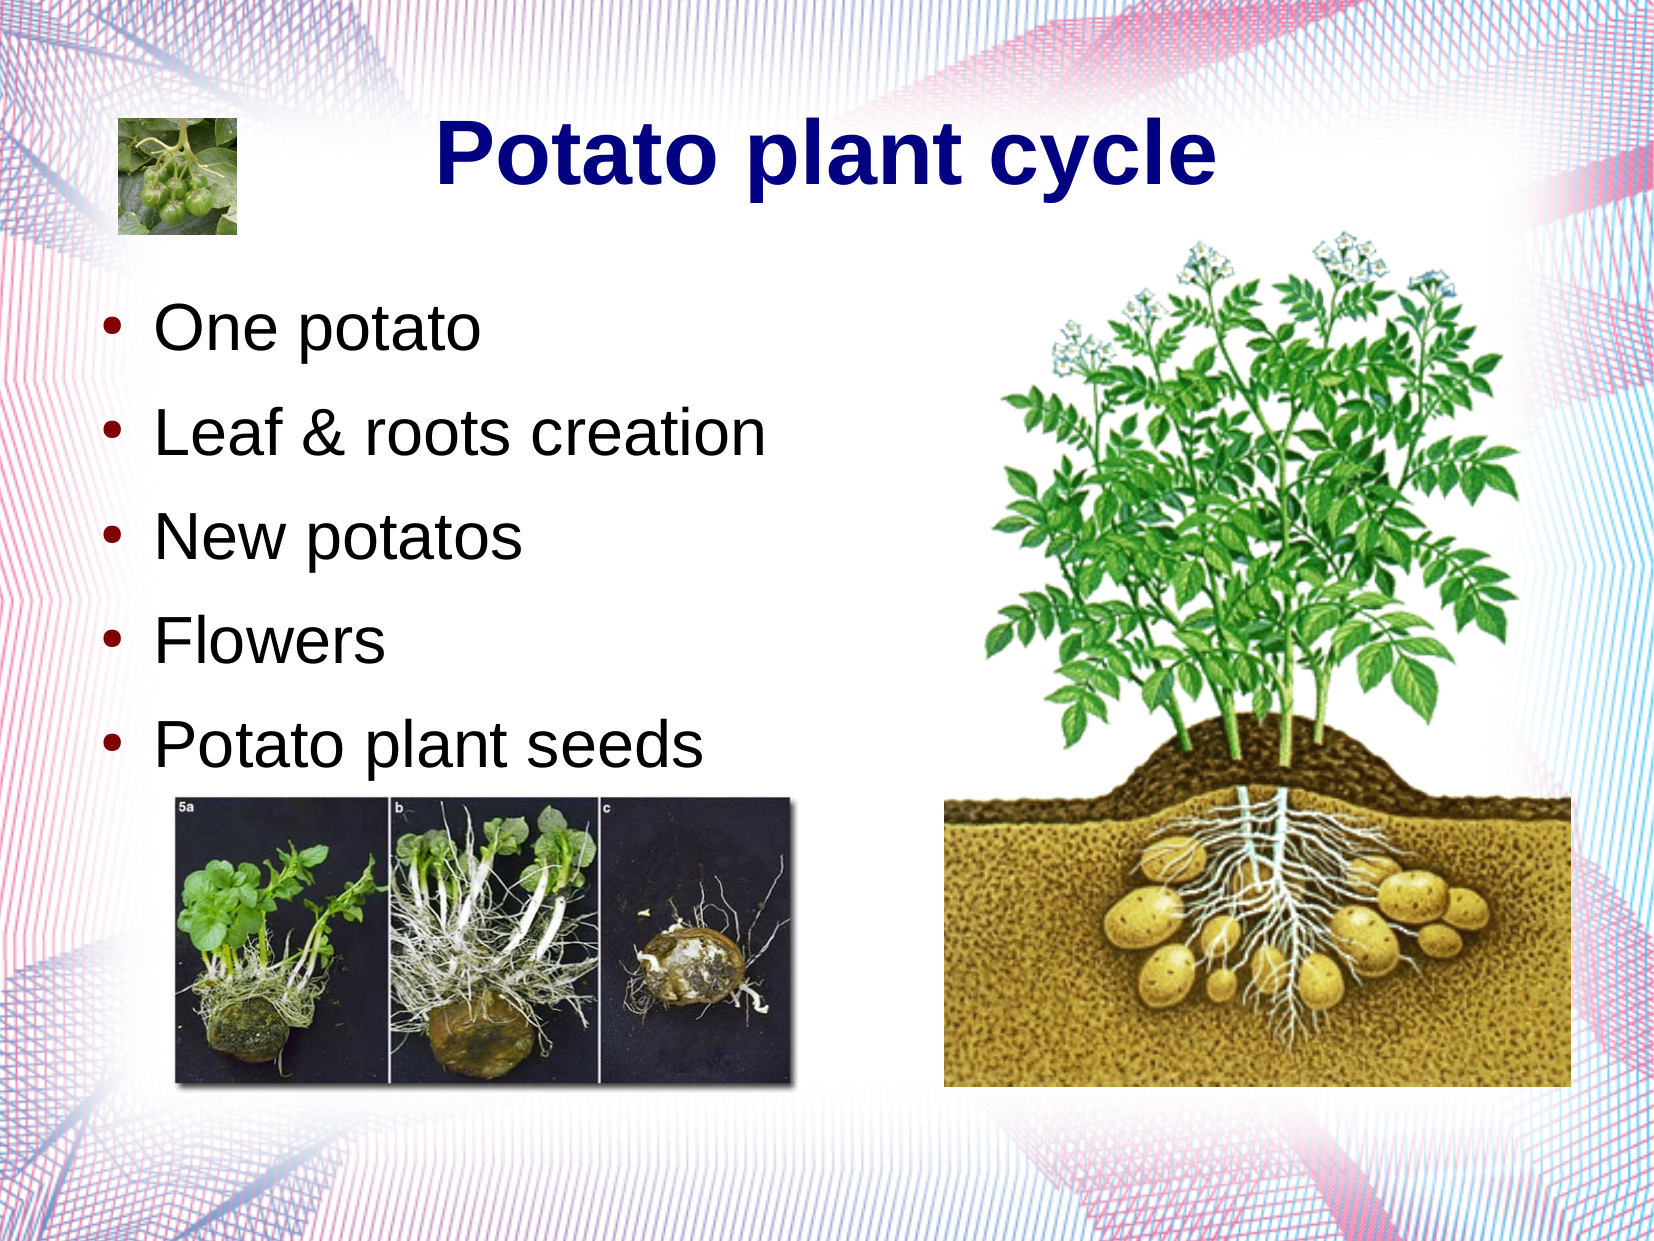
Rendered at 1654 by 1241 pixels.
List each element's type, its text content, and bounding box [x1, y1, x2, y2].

picture [0, 0, 1654, 1241]
list One potato Leaf & roots creation New potatos Flowers Potato plant seeds [82, 290, 1571, 1109]
title Potato plant cycle [82, 49, 1571, 257]
